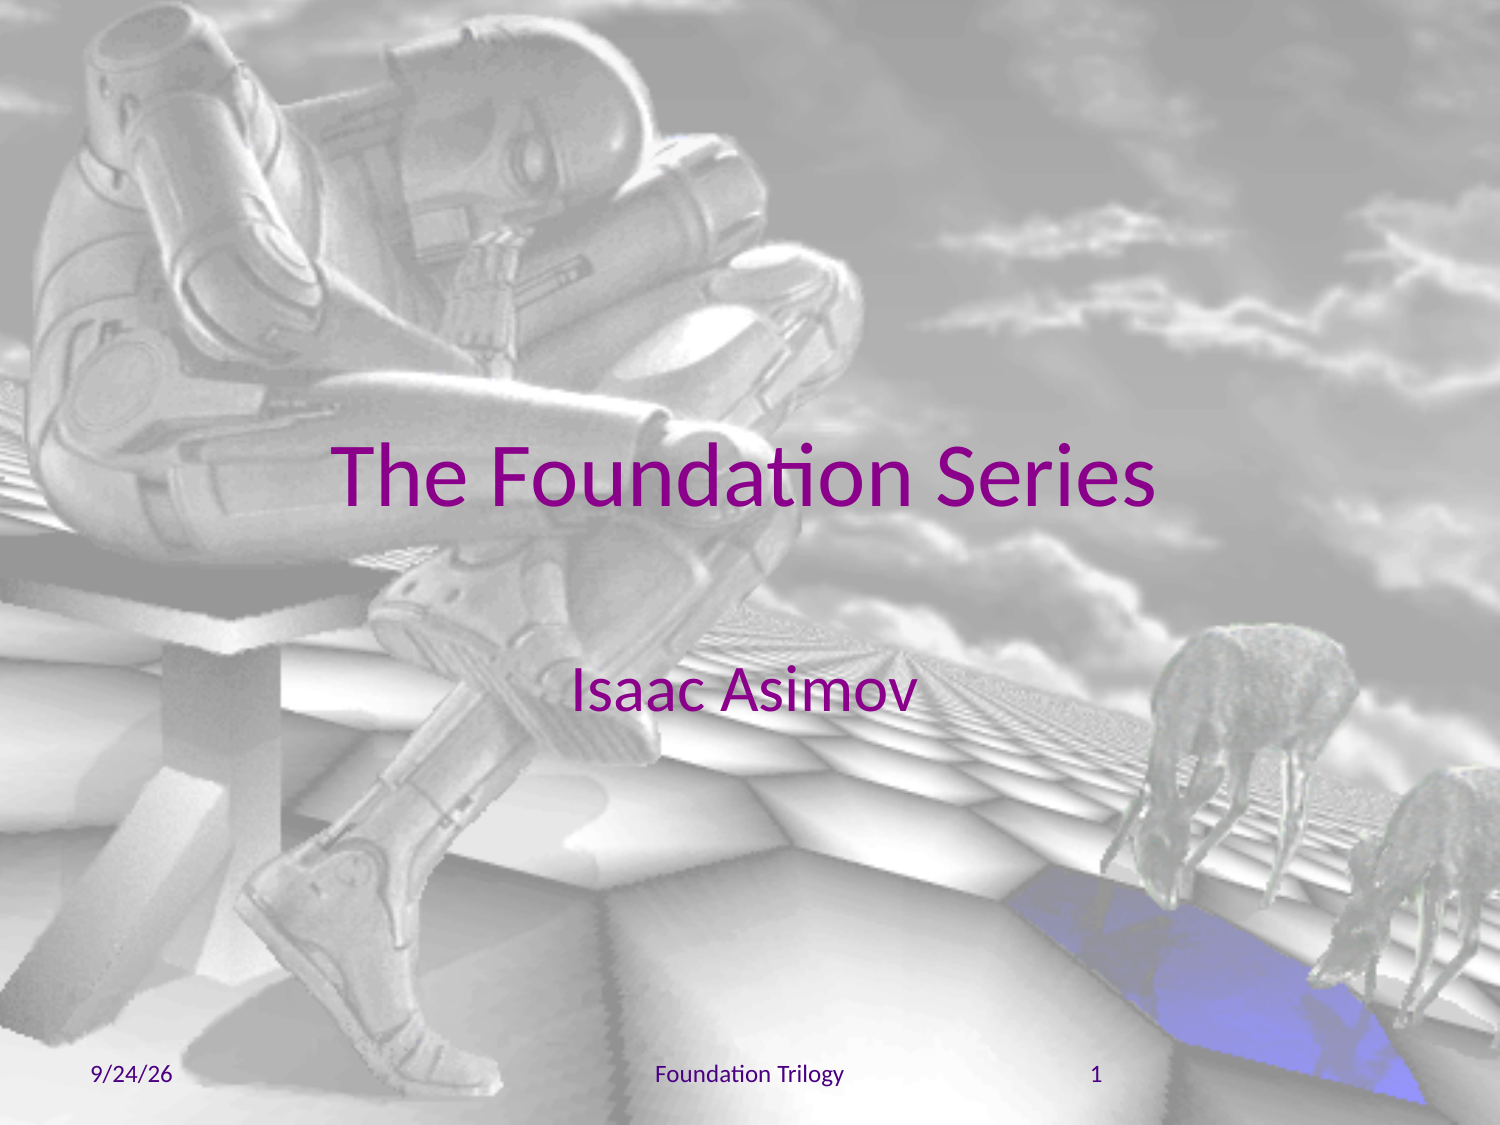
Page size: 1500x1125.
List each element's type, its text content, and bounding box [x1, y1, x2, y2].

title The Foundation Series [112, 349, 1388, 591]
subtitle Isaac Asimov [225, 637, 1276, 925]
